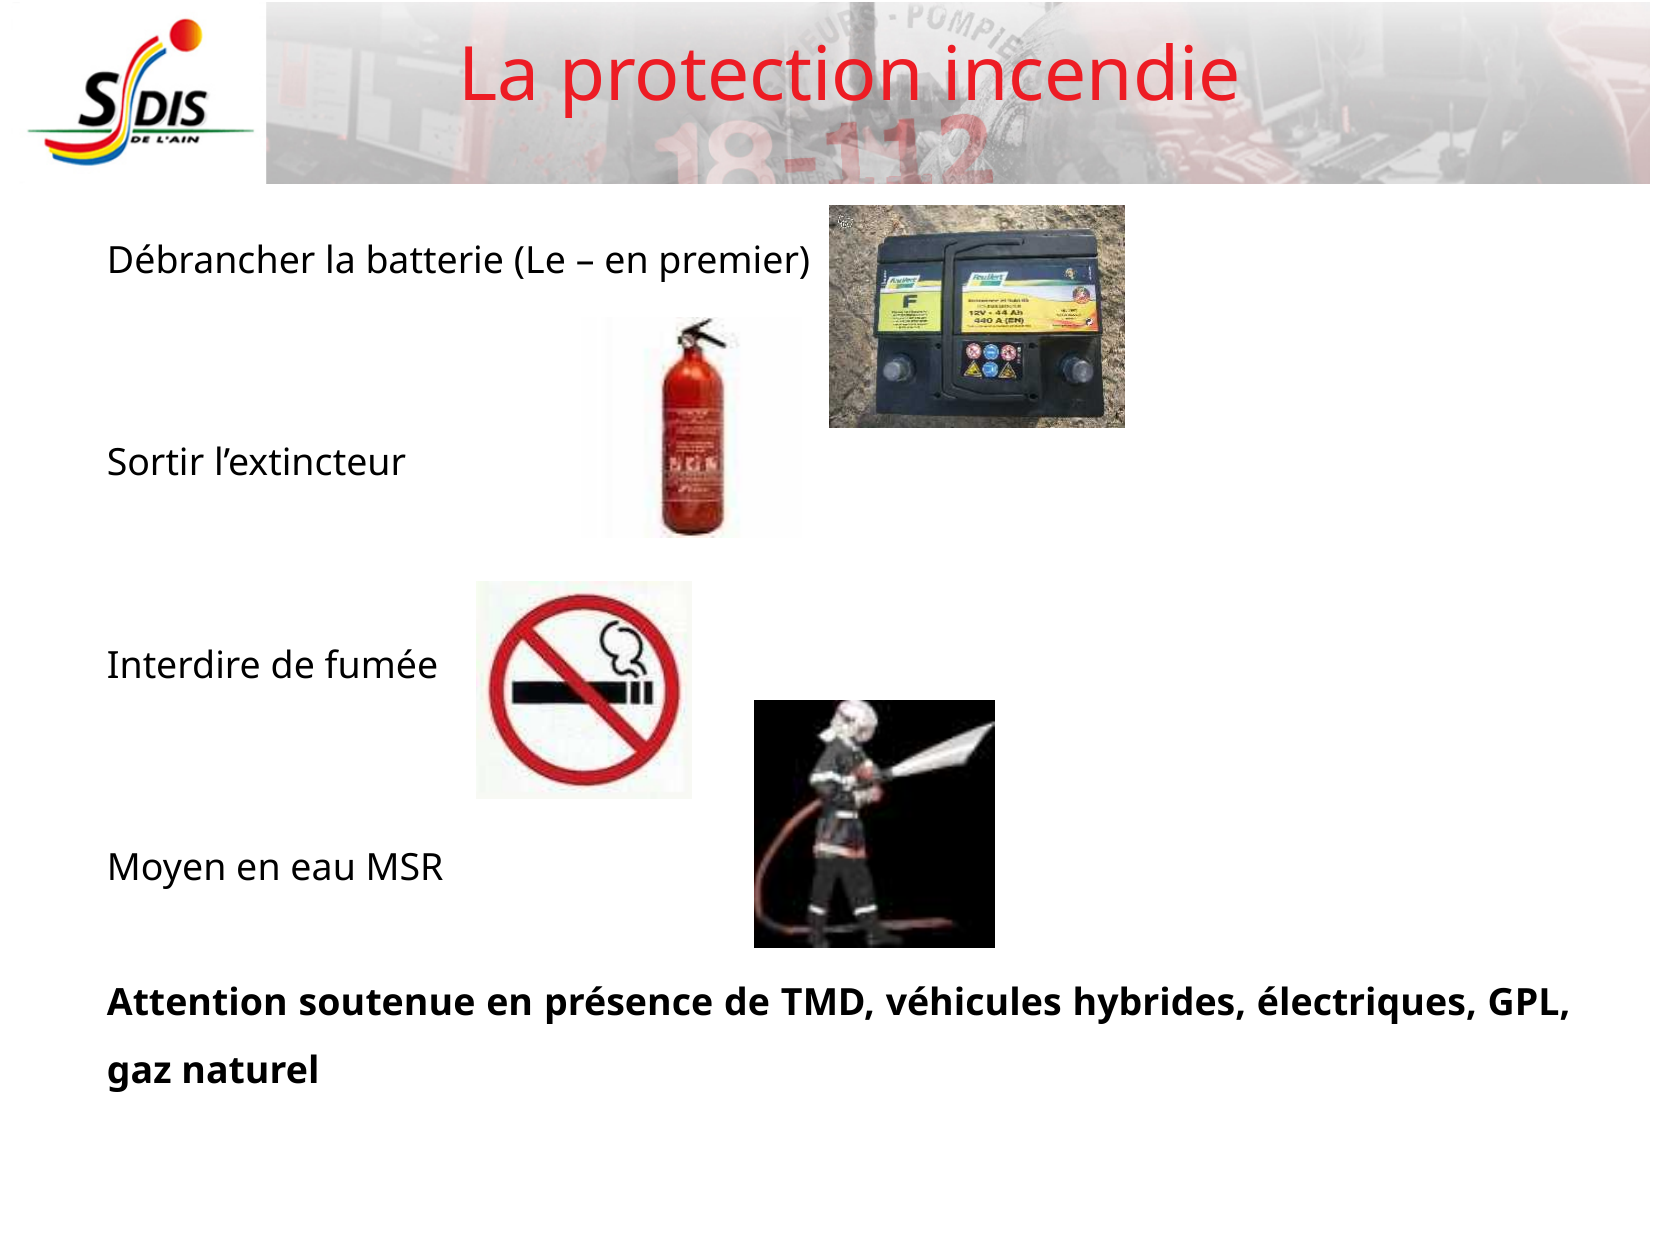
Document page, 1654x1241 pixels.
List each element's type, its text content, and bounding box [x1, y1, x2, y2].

picture [829, 205, 1125, 428]
picture [581, 317, 802, 538]
title La protection incendie [68, 25, 1632, 117]
picture [476, 581, 692, 799]
list Débrancher la batterie (Le – en premier) Sortir l’extincteur Interdire de fumée Moyen en eau MSR Attention soutenue en présence de TMD, véhicules hybrides, électriques, GPL, gaz naturel [68, 205, 1610, 1221]
picture [754, 700, 995, 948]
picture [11, 2, 1650, 184]
